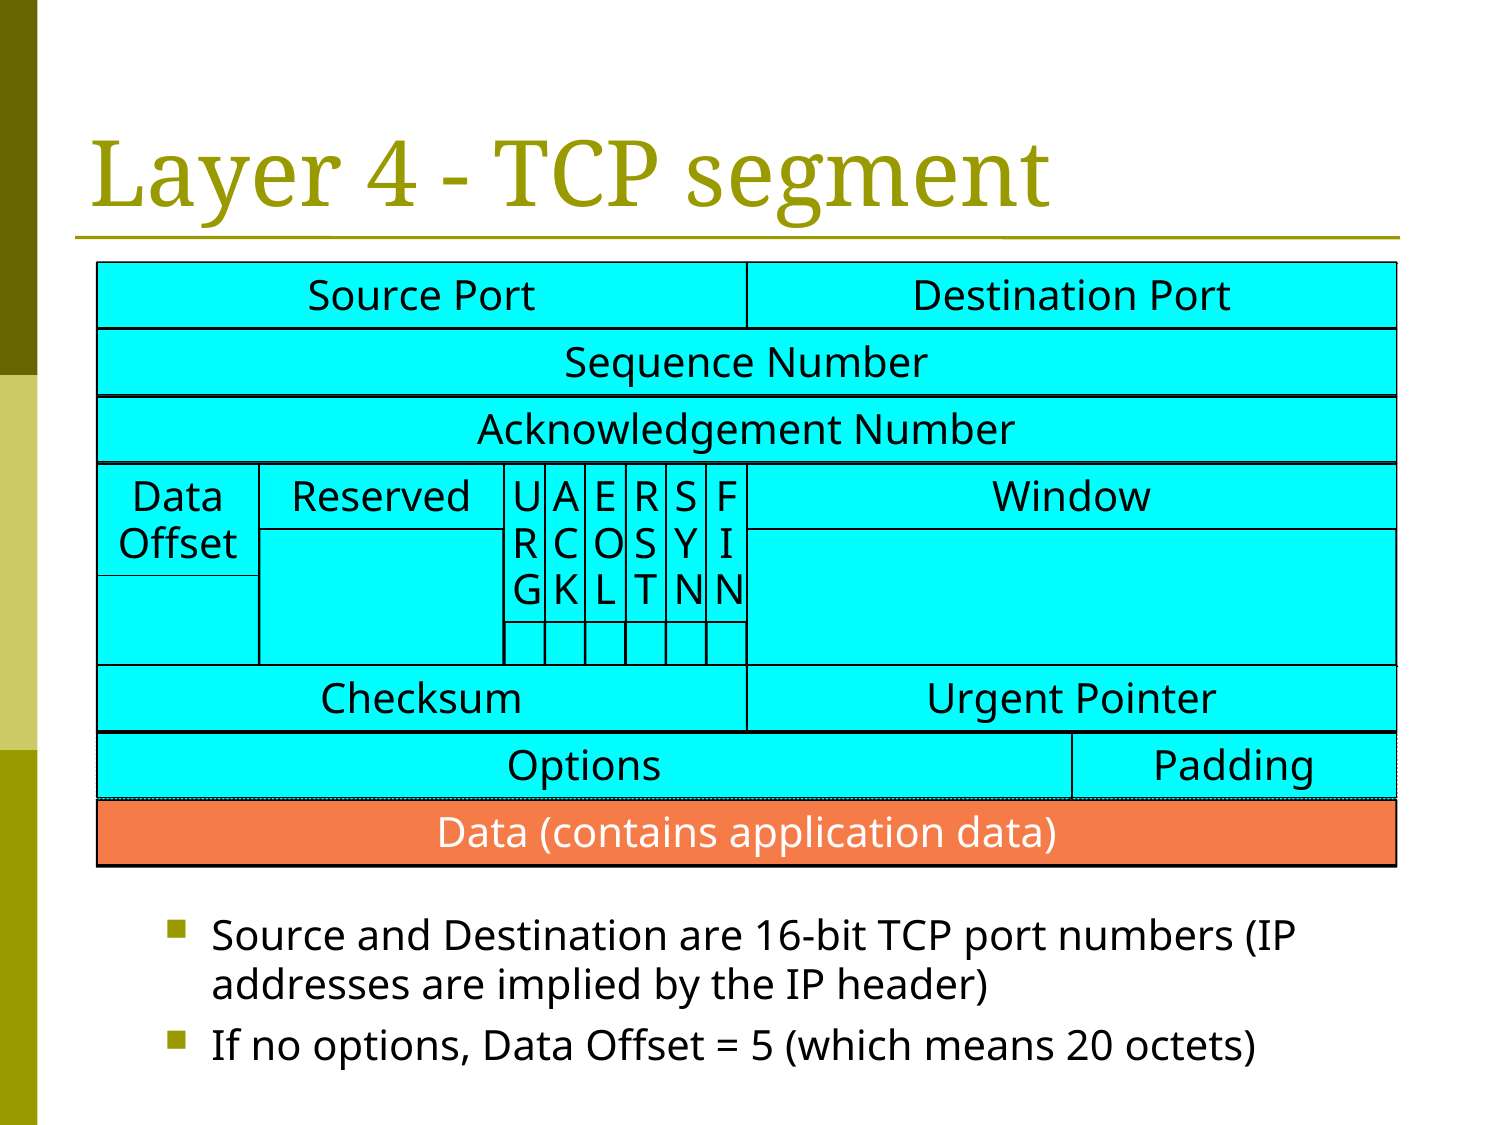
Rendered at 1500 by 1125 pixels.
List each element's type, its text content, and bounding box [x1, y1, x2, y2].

title Layer 4 - TCP segment [75, 45, 1426, 233]
list Source and Destination are 16-bit TCP port numbers (IP addresses are implied by the IP header)‏ If no options, Data Offset = 5 (which means 20 octets)‏ [75, 262, 1426, 1088]
